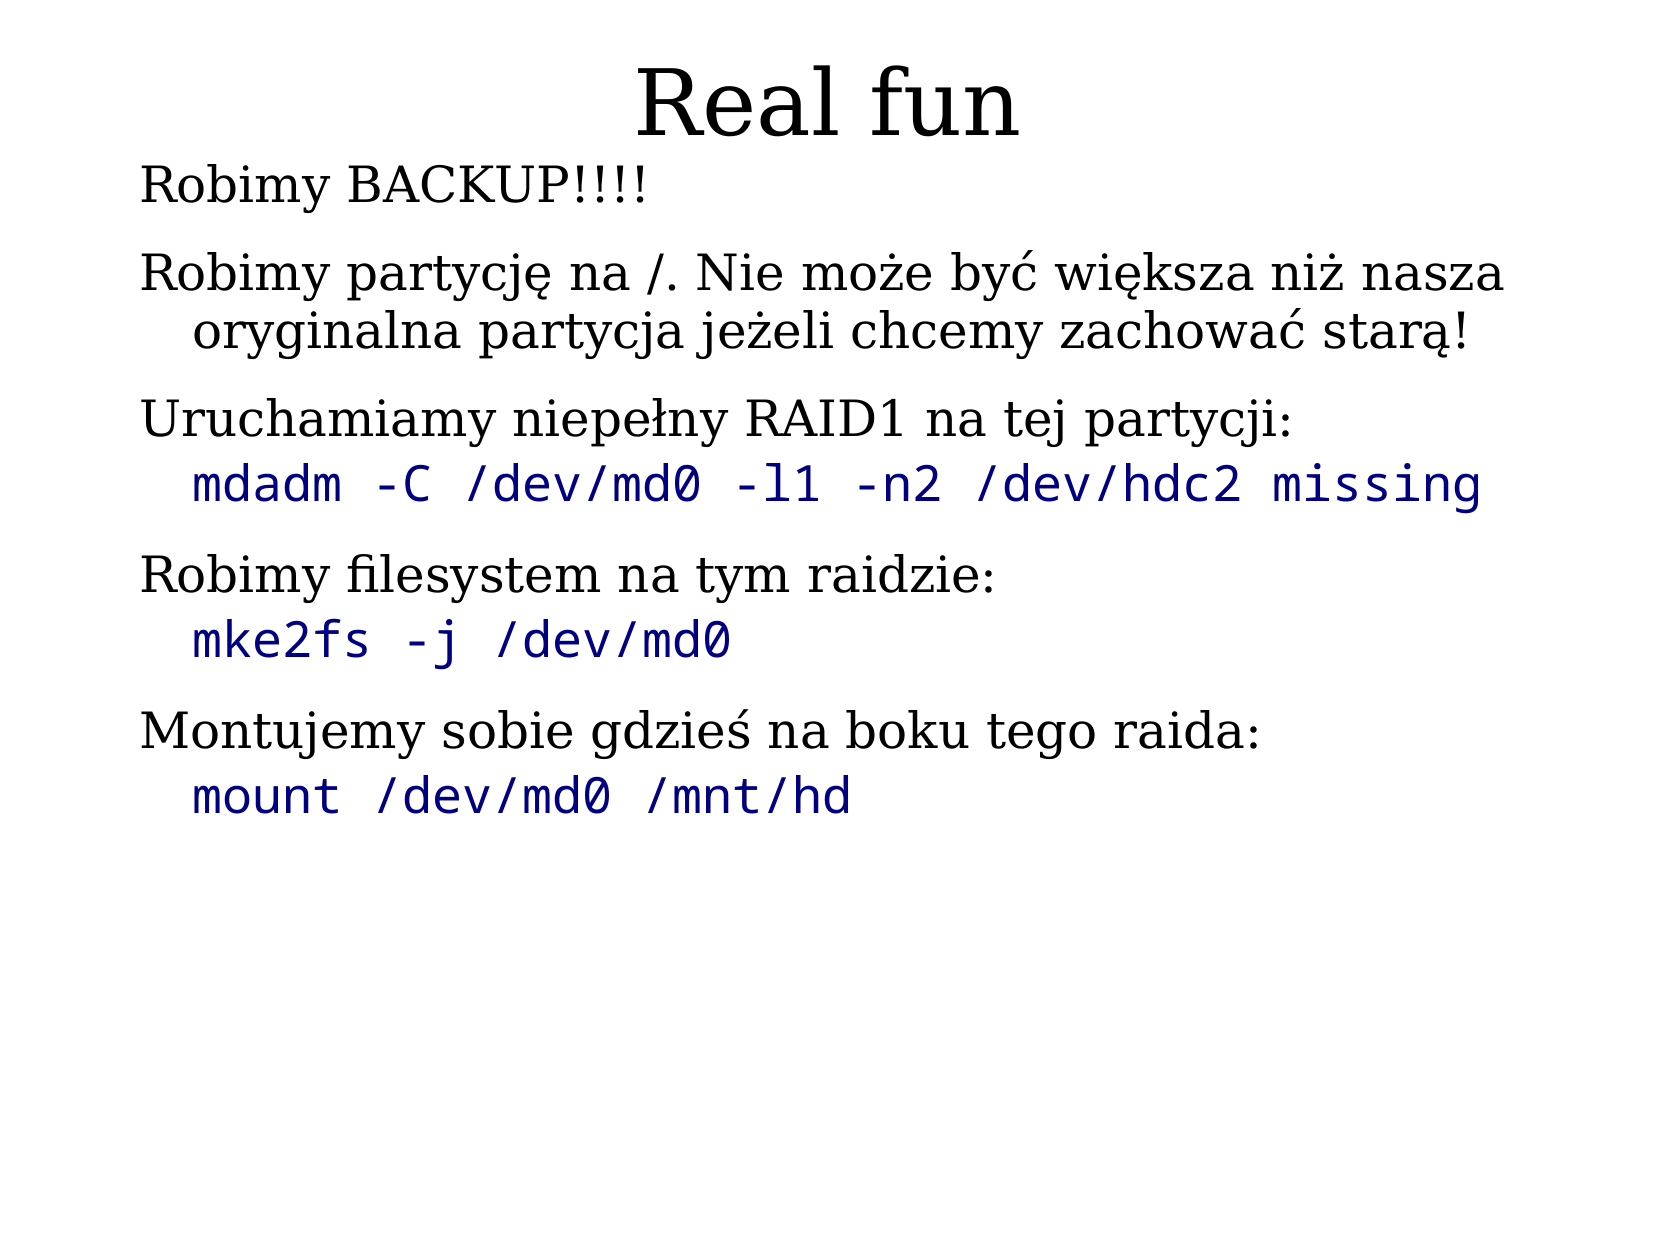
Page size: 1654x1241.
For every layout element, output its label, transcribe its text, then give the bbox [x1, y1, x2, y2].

list Robimy BACKUP!!!! Robimy partycję na /. Nie może być większa niż nasza oryginalna partycja jeżeli chcemy zachować starą! Uruchamiamy niepełny RAID1 na tej partycji: mdadm -C /dev/md0 -l1 -n2 /dev/hdc2 missing Robimy filesystem na tym raidzie: mke2fs -j /dev/md0 Montujemy sobie gdzieś na boku tego raida: mount /dev/md0 /mnt/hd [121, 156, 1534, 1241]
title Real fun [121, 50, 1534, 156]
